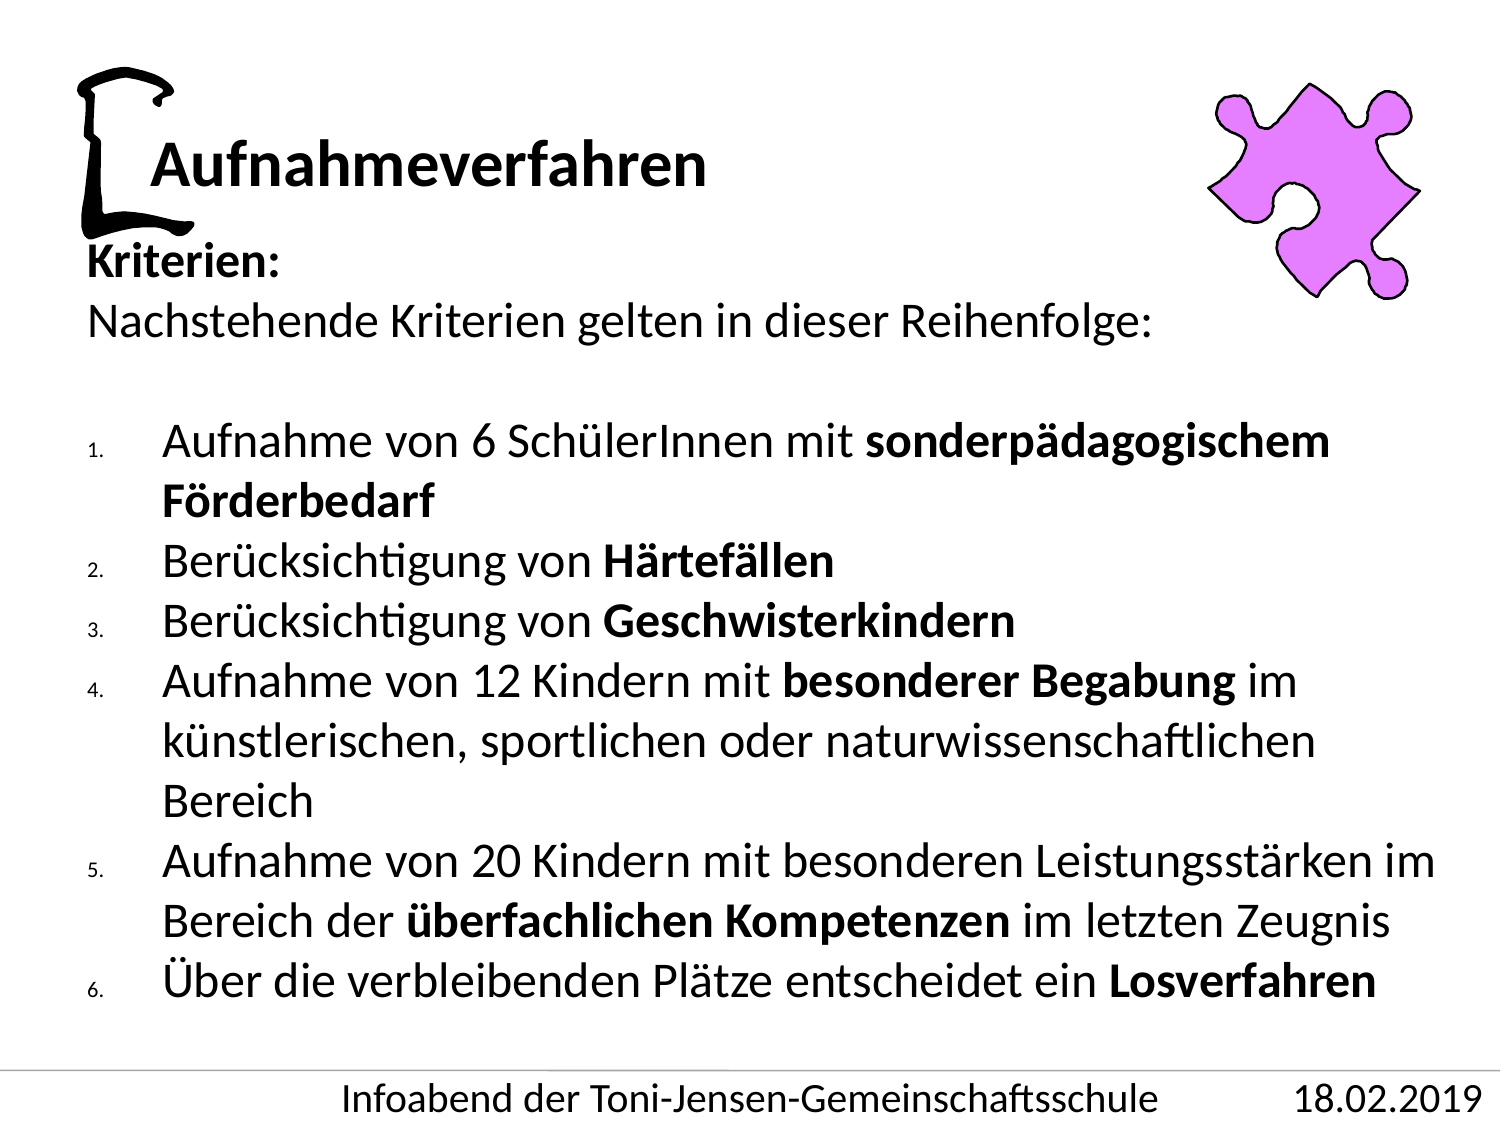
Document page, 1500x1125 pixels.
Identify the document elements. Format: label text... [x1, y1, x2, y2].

text_box [1208, 83, 1420, 299]
text_box Infoabend der Toni-Jensen-Gemeinschaftsschule [0, 1072, 1269, 1125]
text_box Aufnahmeverfahren [1253, 112, 1282, 128]
picture [76, 66, 195, 240]
text_box Aufnahmeverfahren [195, 112, 1246, 207]
text_box Kriterien: Nachstehende Kriterien gelten in dieser Reihenfolge: Aufnahme von 6 SchülerInnen mit sonderpädagogischem Förderbedarf Berücksichtigung von Härtefällen Berücksichtigung von Geschwisterkindern Aufnahme von 12 Kindern mit besonderer Begabung im künstlerischen, sportlichen oder naturwissenschaftlichen Bereich Aufnahme von 20 Kindern mit besonderen Leistungsstärken im Bereich der überfachlichen Kompetenzen im letzten Zeugnis Über die verbleibenden Plätze entscheidet ein Losverfahren [72, 219, 1483, 1075]
text_box 18.02.2019 [1269, 1072, 1500, 1125]
